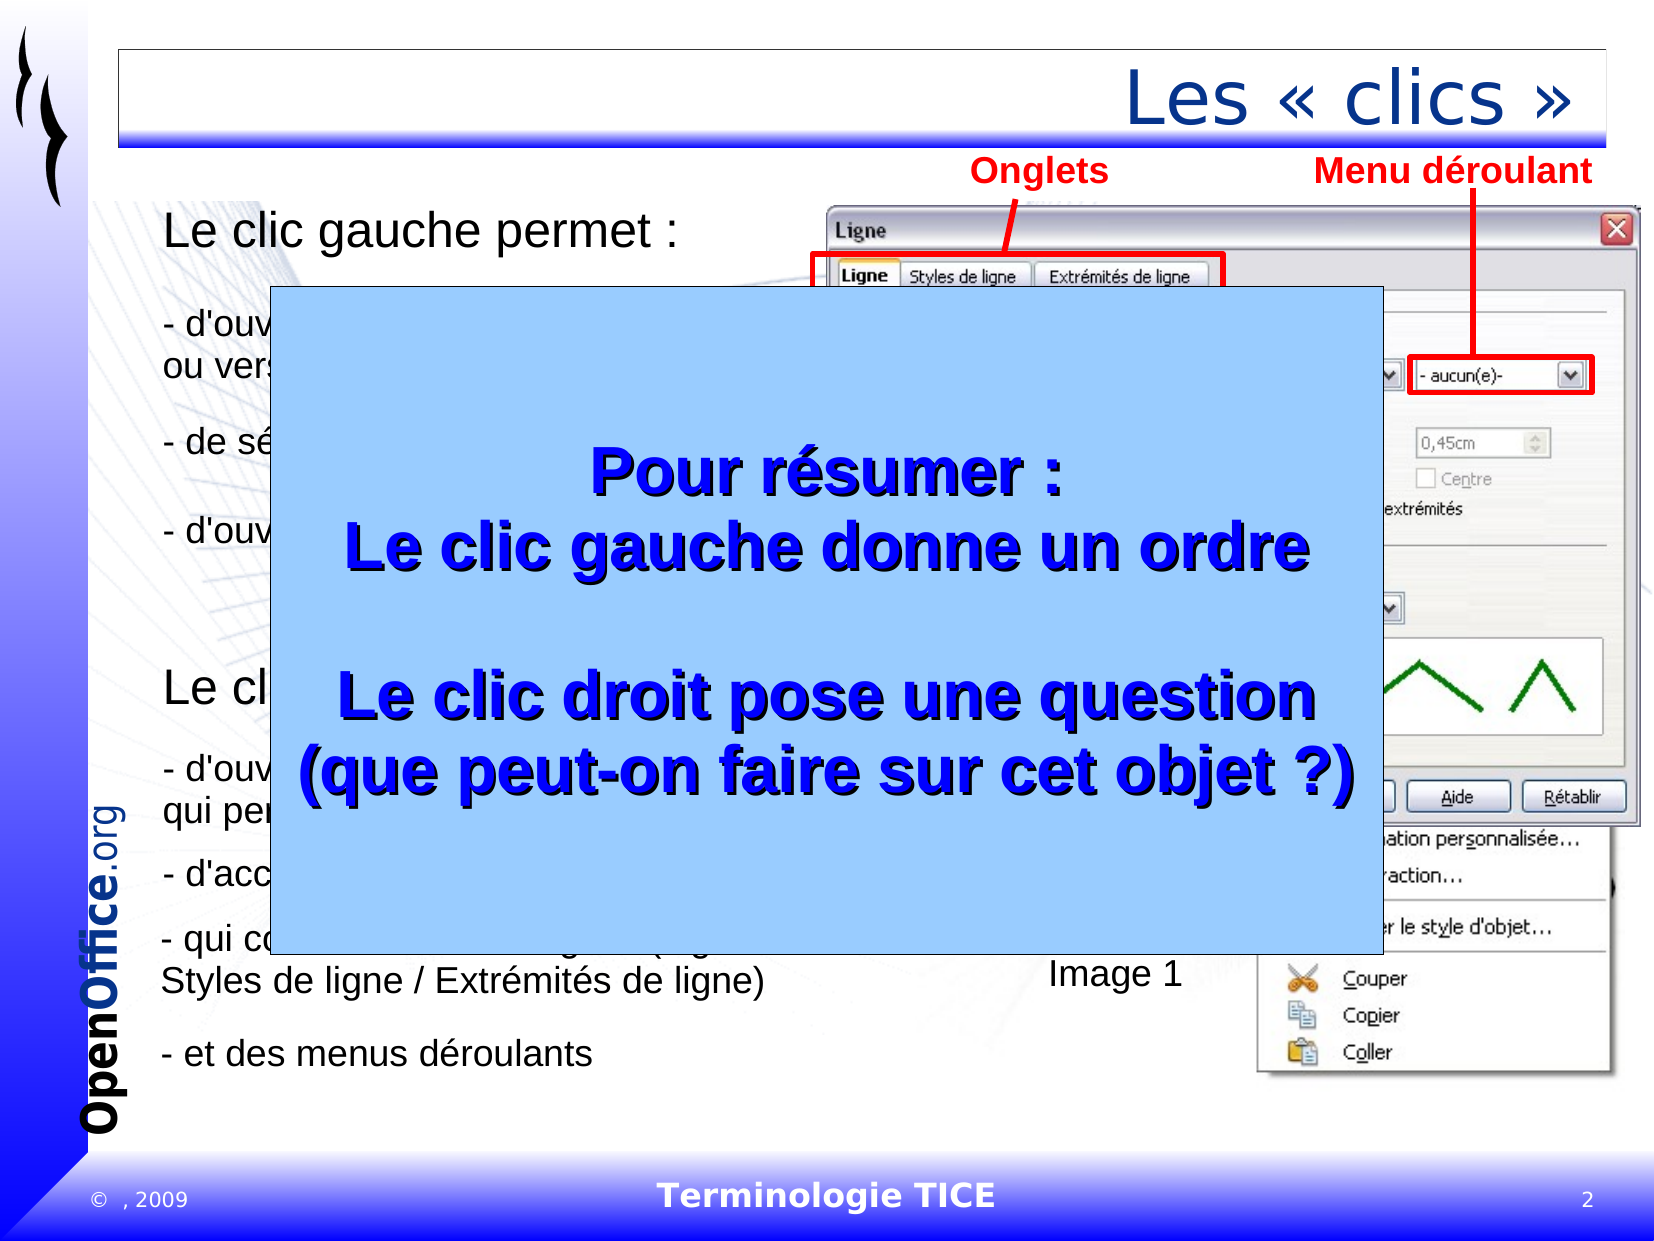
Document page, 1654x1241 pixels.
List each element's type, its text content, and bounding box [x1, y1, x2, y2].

picture [1413, 360, 1589, 390]
text_box Image 1 [1033, 955, 1199, 1002]
text_box - d'ouvrir un hyperlien (vers internet ou vers un autre fichier) [147, 295, 270, 395]
text_box - d'ouvrir un « menu contextuel » qui permet ... (1) [147, 740, 270, 840]
text_box Onglets [955, 142, 1125, 201]
text_box Pour résumer : Le clic gauche donne un ordre Le clic droit pose une question (que peut-on faire sur cet objet ?) [270, 286, 1384, 955]
text_box - et des menus déroulants [145, 1025, 609, 1083]
title Les « clics » [118, 54, 1607, 143]
text_box - d'accéder aux « boîtes de dialogue » (2) [147, 844, 270, 902]
text_box - de sélectionner un fichier [147, 413, 270, 471]
picture [826, 205, 1011, 251]
text_box - d'ouvrir un fichier avec un double-clic [147, 501, 270, 559]
text_box - qui contiennent des onglets (Ligne / Styles de ligne / Extrémités de ligne) [145, 909, 789, 1009]
picture [915, 205, 1641, 1093]
text_box Image 2 [1384, 828, 1388, 886]
text_box Le clic gauche permet : [147, 195, 695, 266]
text_box Menu déroulant [1298, 142, 1653, 201]
text_box Le clic droit permet : [147, 651, 270, 723]
picture [826, 257, 1220, 286]
